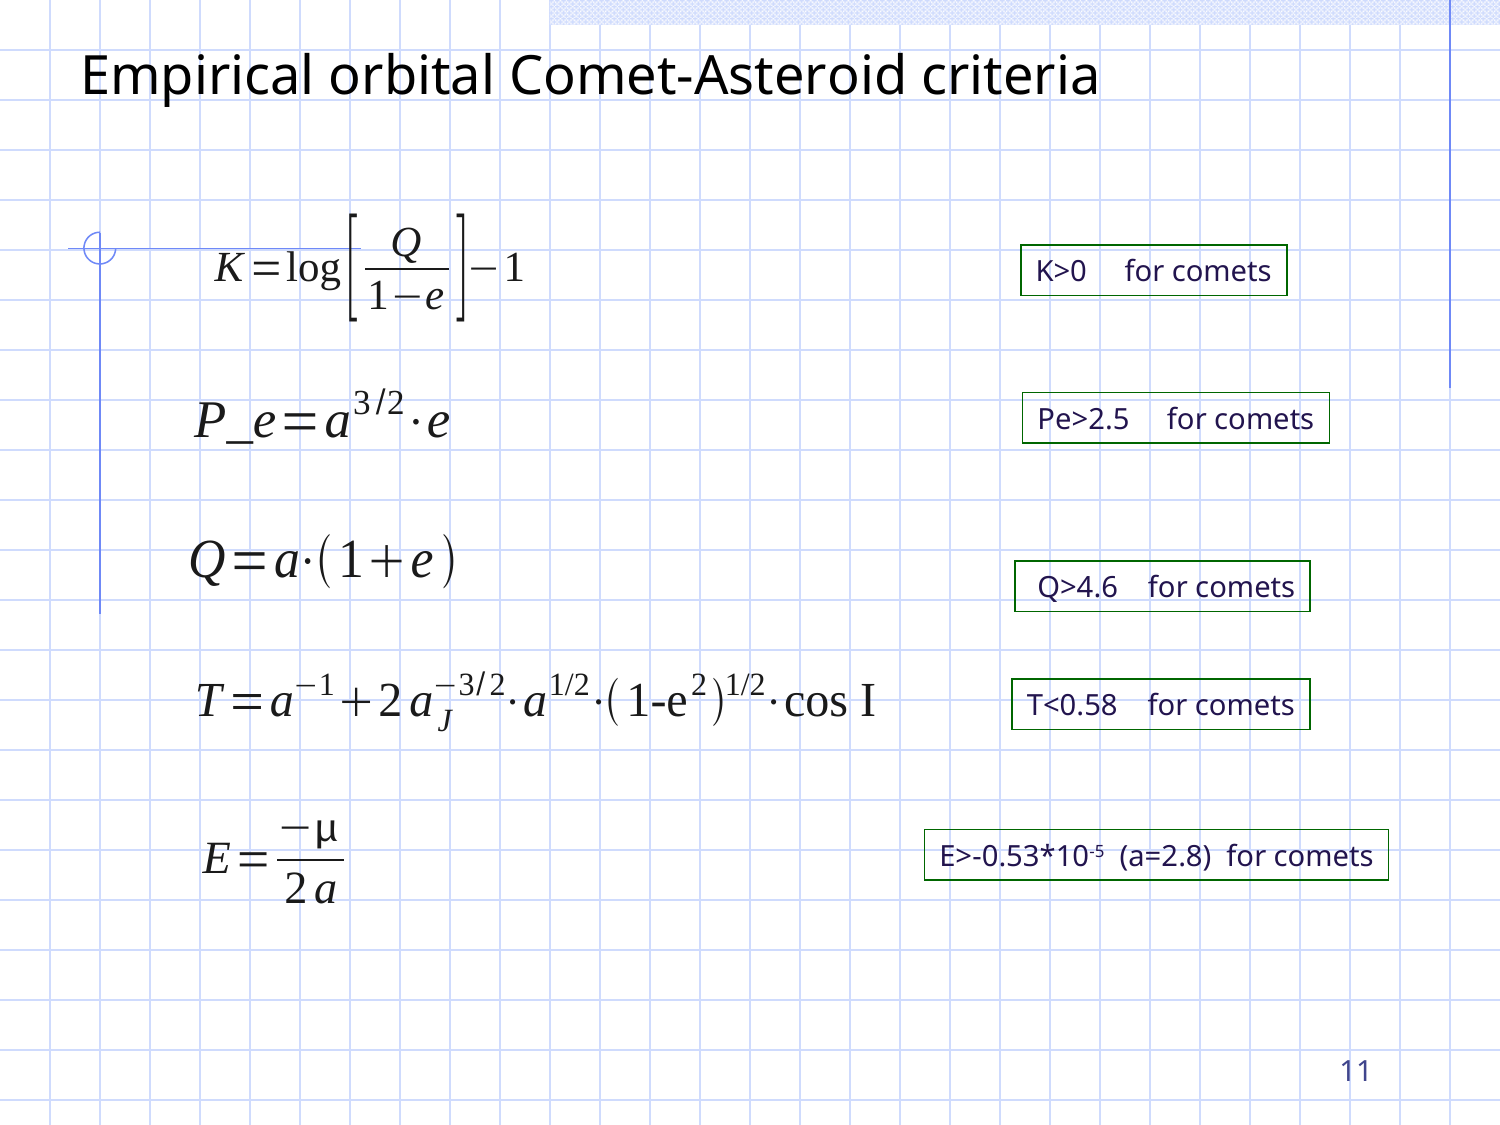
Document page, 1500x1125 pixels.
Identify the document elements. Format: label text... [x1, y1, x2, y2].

chart [187, 799, 357, 915]
chart [174, 527, 473, 591]
chart [200, 212, 591, 325]
text_box Pe>2.5 for comets [1022, 392, 1330, 443]
chart [177, 383, 470, 451]
text_box Empirical orbital Comet-Asteroid criteria [65, 33, 1117, 114]
text_box Q>4.6 for comets [1015, 560, 1311, 612]
text_box T<0.58 for comets [1012, 679, 1310, 730]
text_box E>-0.53*10-5 (a=2.8) for comets [924, 829, 1389, 880]
picture [549, 0, 1449, 25]
chart [181, 666, 894, 739]
picture [1451, 0, 1500, 25]
text_box K>0 for comets [1020, 244, 1287, 296]
